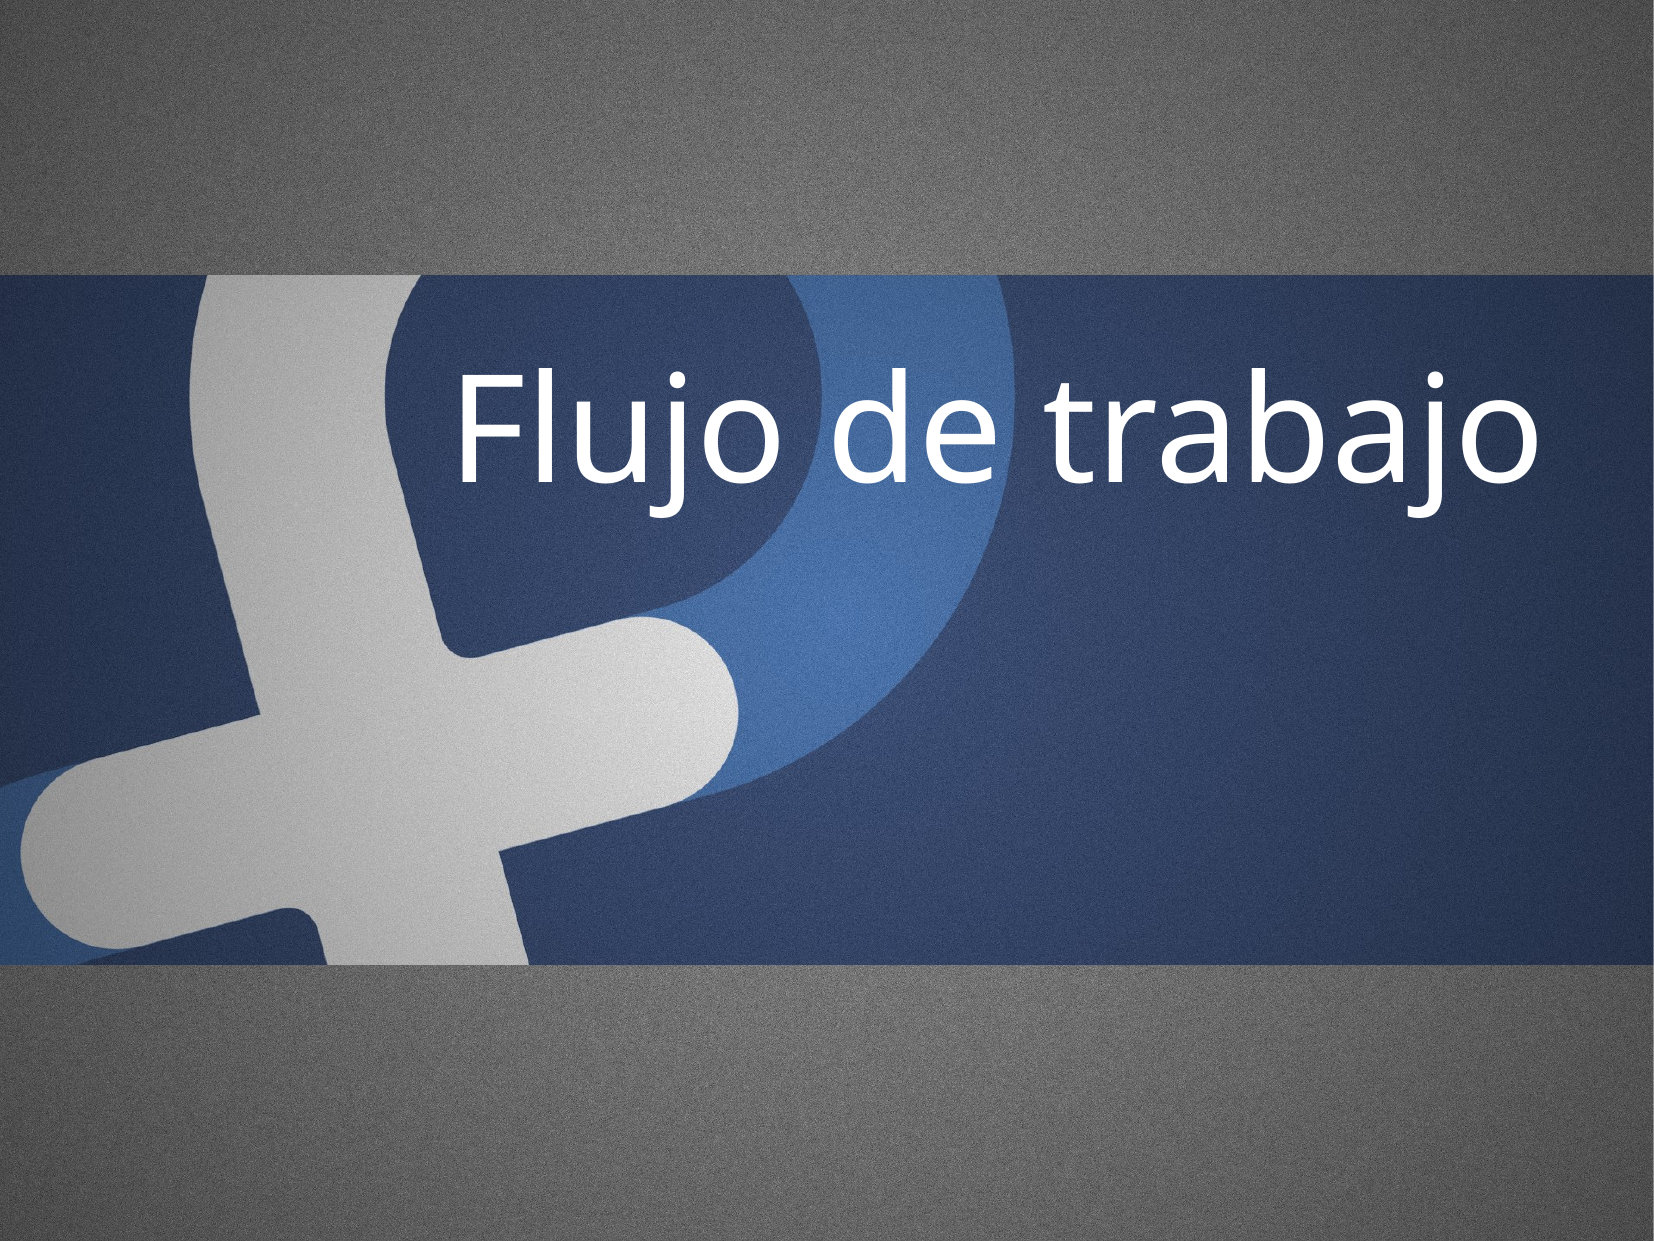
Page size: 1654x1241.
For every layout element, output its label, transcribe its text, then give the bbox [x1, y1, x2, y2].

text_box Flujo de trabajo [375, 315, 1561, 654]
picture [0, 0, 1654, 1241]
